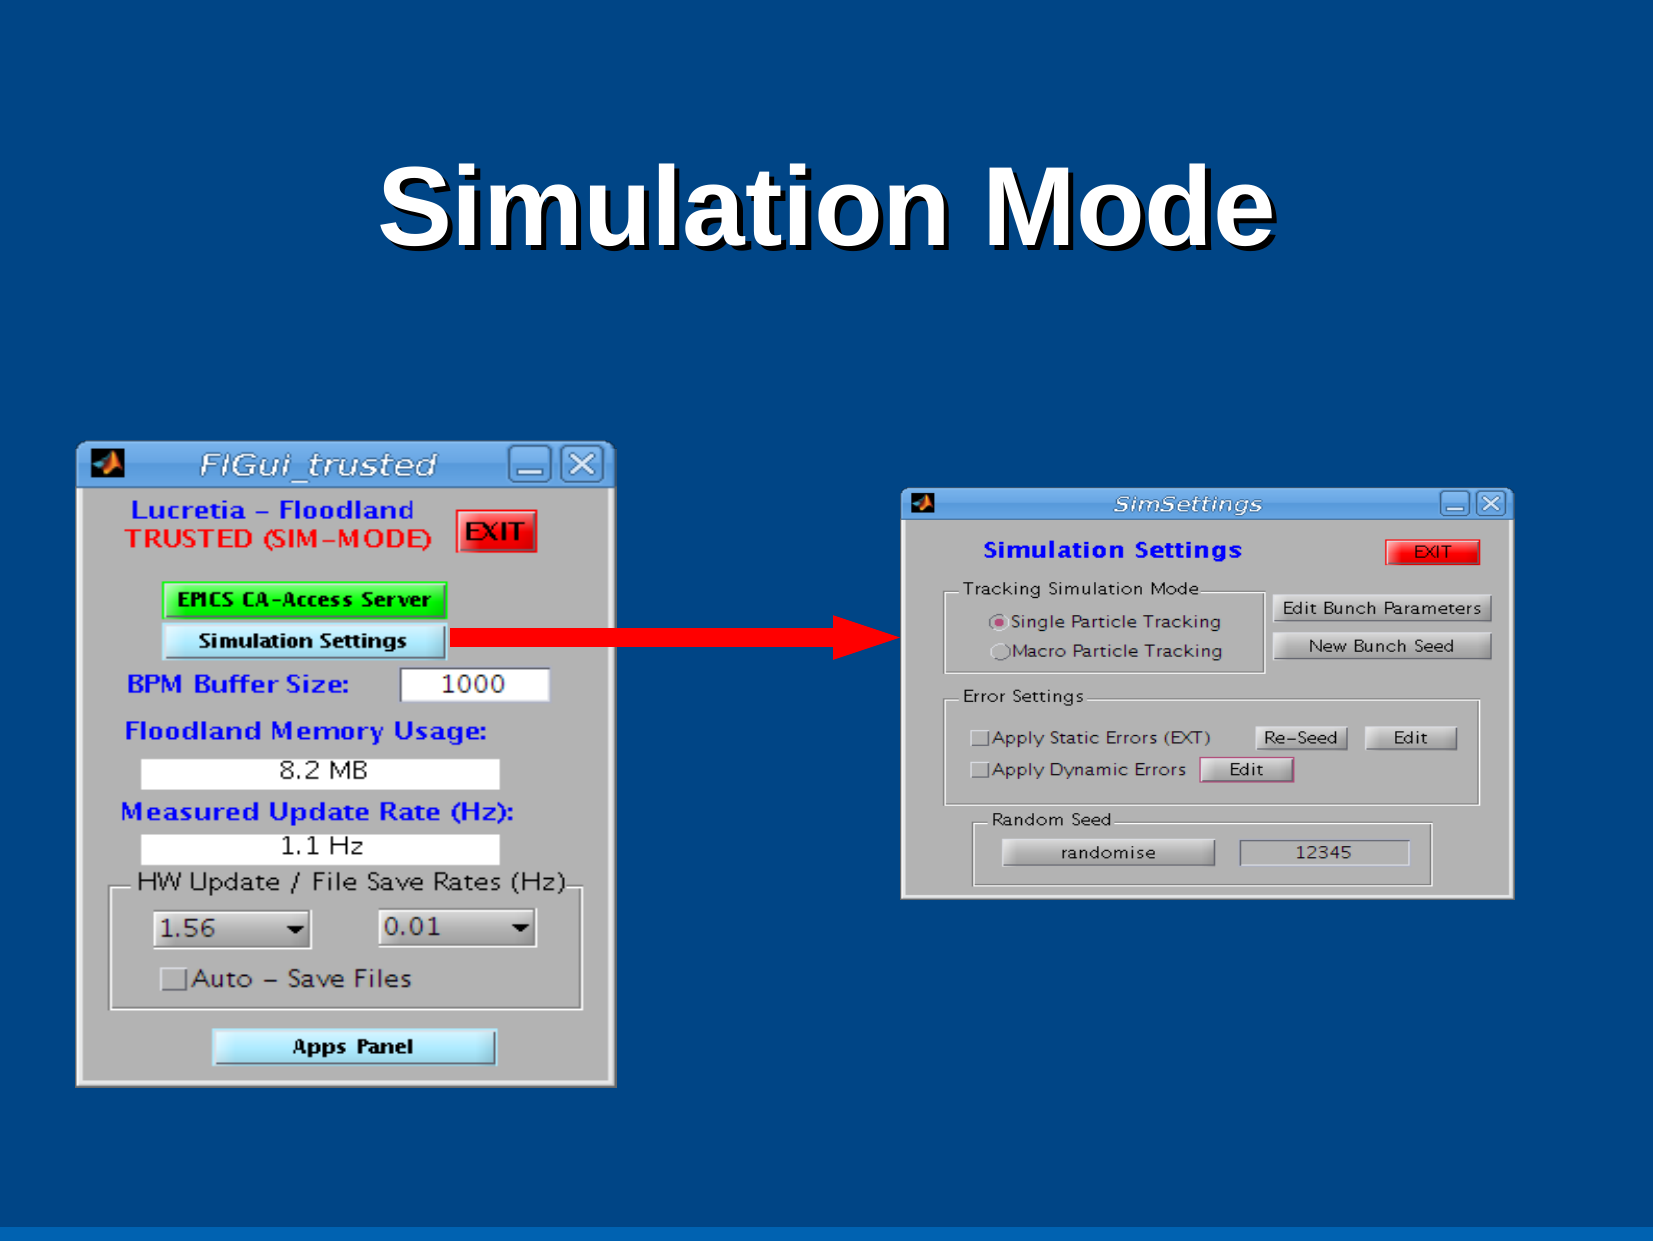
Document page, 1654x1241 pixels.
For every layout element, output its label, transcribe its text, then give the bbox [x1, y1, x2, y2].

title Simulation Mode [121, 102, 1533, 311]
picture [900, 487, 1515, 901]
picture [75, 440, 617, 1088]
